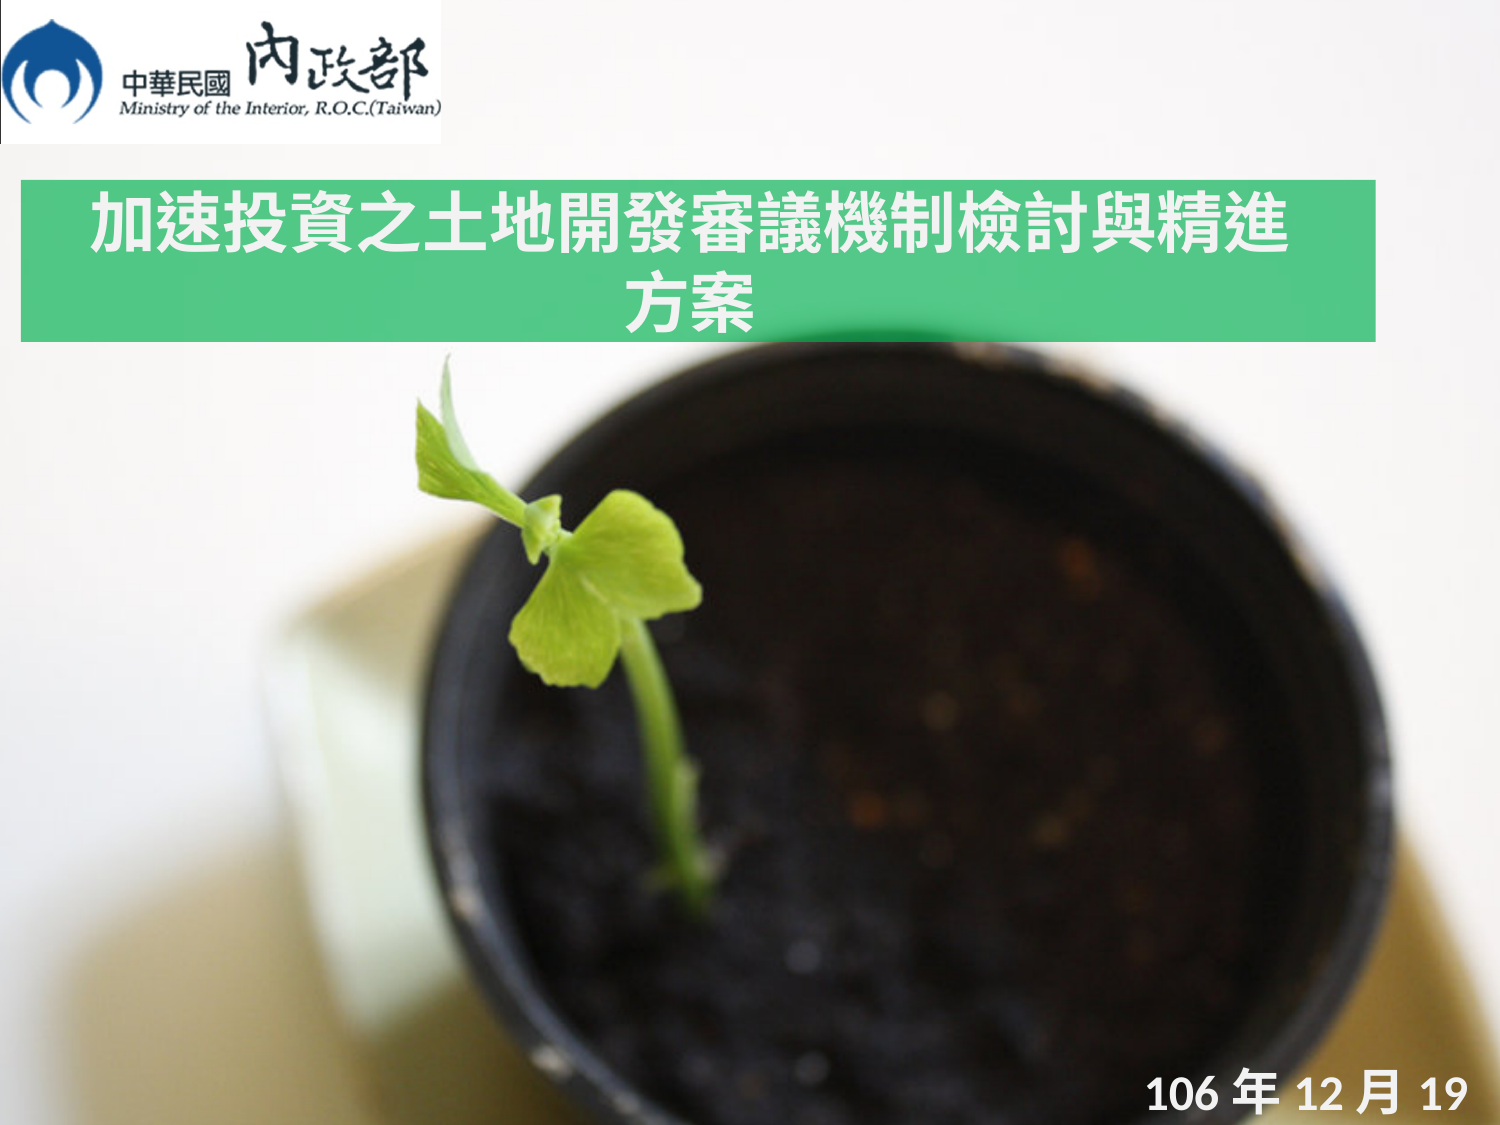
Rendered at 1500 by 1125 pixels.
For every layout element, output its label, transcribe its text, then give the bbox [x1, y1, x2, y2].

text_box 加速投資之土地開發審議機制檢討與精進方案 [63, 172, 1317, 350]
text_box 106年12月19日 [1128, 1052, 1500, 1125]
text_box [21, 180, 63, 342]
text_box [1317, 180, 1376, 342]
picture [0, 0, 1500, 1125]
